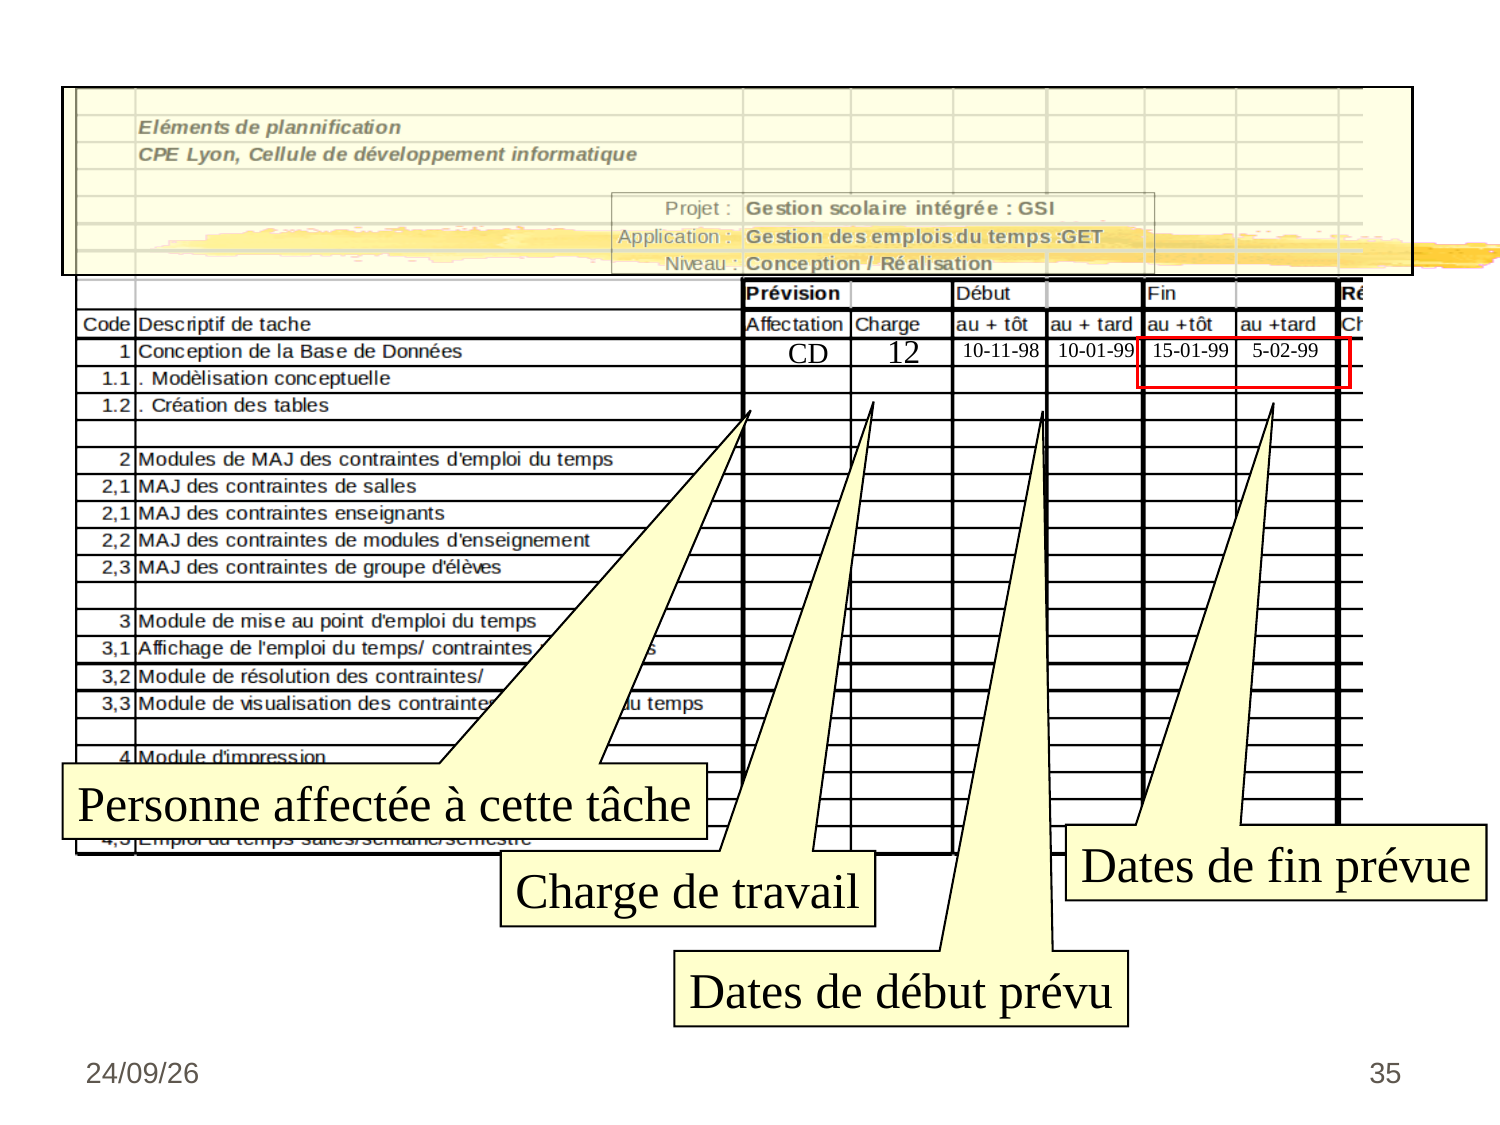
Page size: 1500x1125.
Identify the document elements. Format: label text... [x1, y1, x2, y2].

text_box Charge de travail [500, 401, 876, 927]
text_box <numéro> [1104, 1021, 1417, 1097]
text_box Dates de fin prévue [1065, 402, 1487, 901]
text_box 12 [872, 322, 936, 379]
text_box Dates de début prévu [674, 410, 1129, 1027]
text_box 10-11-98 [947, 329, 1043, 370]
picture [1363, 215, 1500, 279]
text_box CD [773, 326, 844, 378]
chart [75, 275, 1363, 856]
text_box 15-01-99 [1137, 329, 1237, 370]
text_box [62, 87, 1413, 275]
text_box 5-02-99 [1237, 329, 1334, 370]
text_box Personne affectée à cette tâche [62, 410, 751, 839]
text_box 20/01/15 [70, 1021, 384, 1097]
text_box 10-01-99 [1043, 329, 1137, 370]
